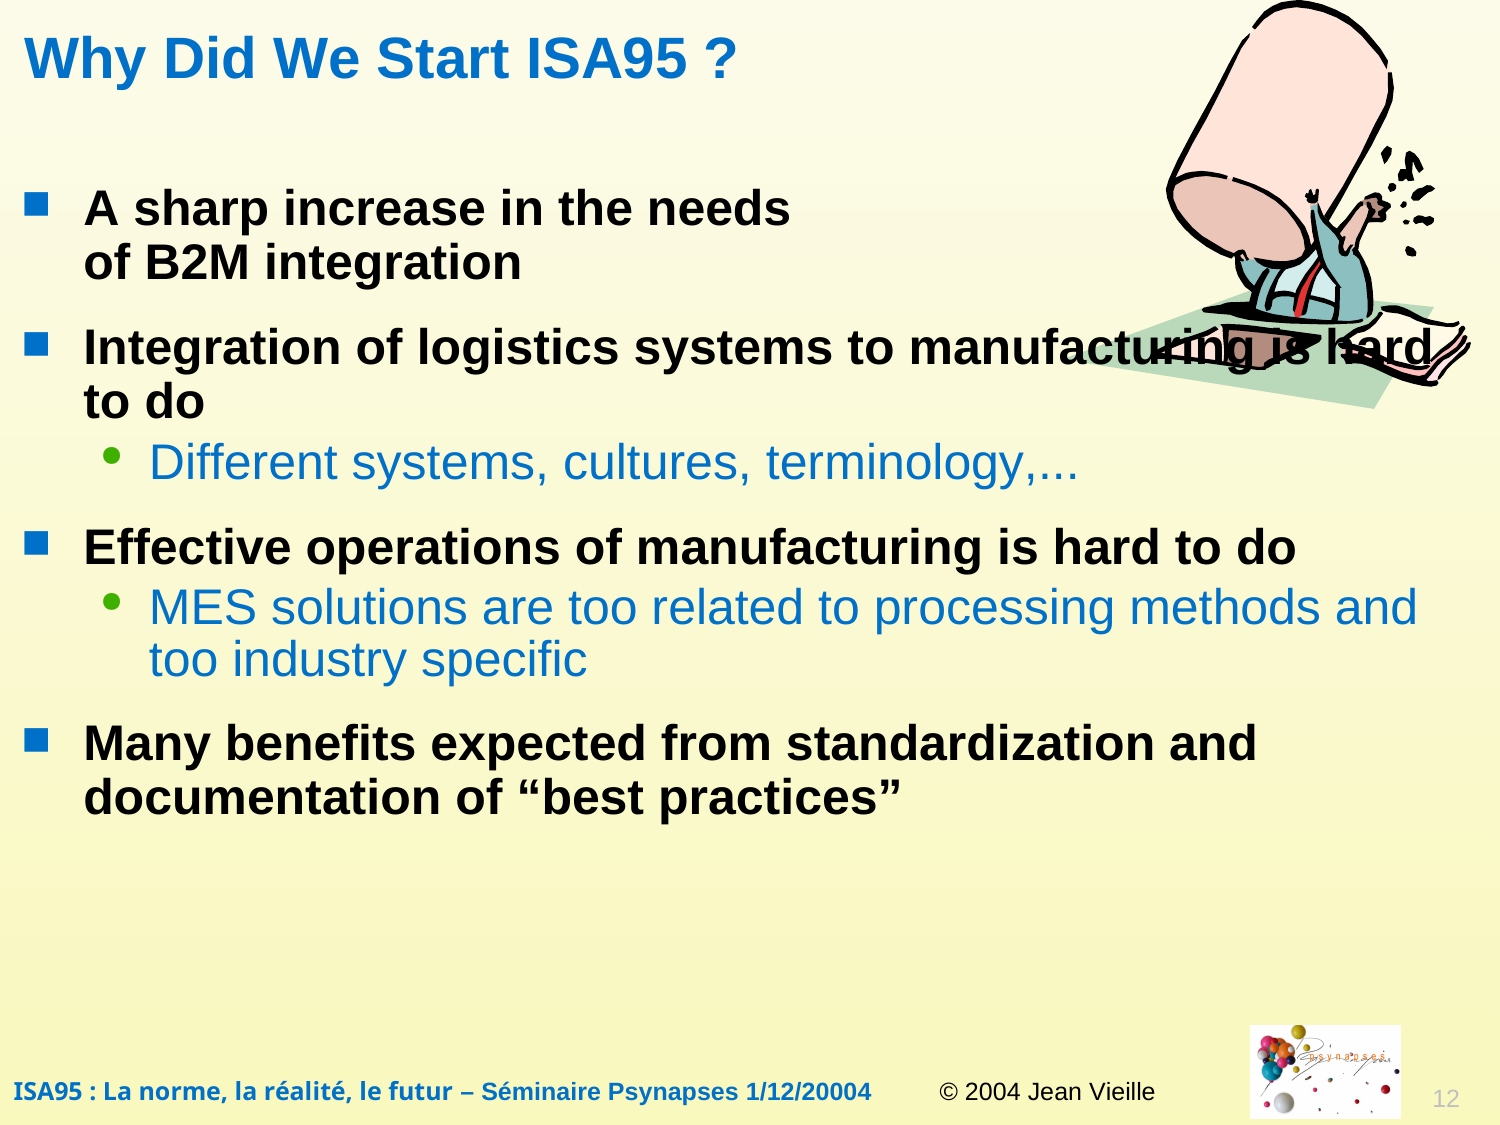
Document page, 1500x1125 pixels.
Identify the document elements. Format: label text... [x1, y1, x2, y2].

list A sharp increase in the needs of B2M integration Integration of logistics systems to manufacturing is hard to do Different systems, cultures, terminology,... Effective operations of manufacturing is hard to do MES solutions are too related to processing methods and too industry specific Many benefits expected from standardization and documentation of “best practices” [12, 174, 1476, 1026]
text_box [1380, 151, 1392, 165]
text_box [1398, 151, 1424, 174]
text_box [1171, 151, 1369, 174]
text_box [1263, 0, 1341, 12]
title Why Did We Start ISA95 ? [9, 12, 1476, 151]
picture [1250, 1026, 1401, 1119]
